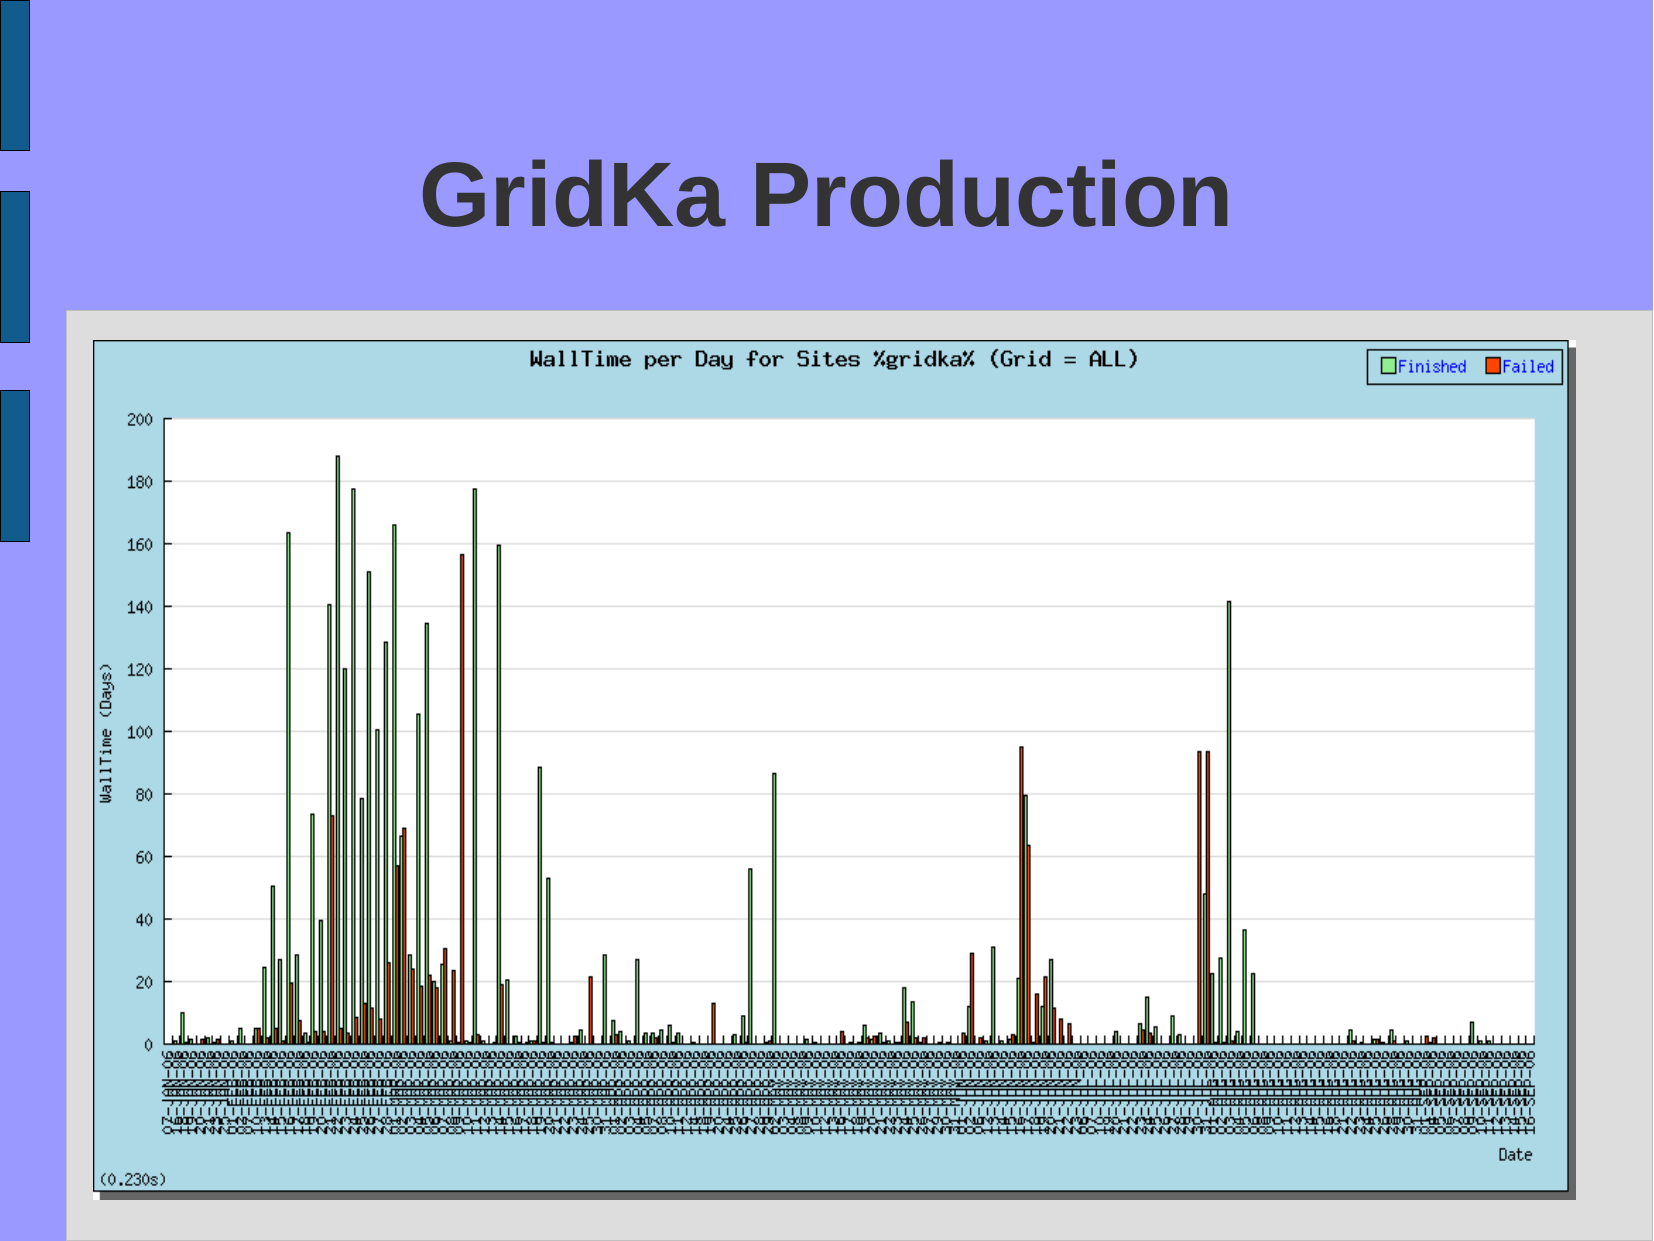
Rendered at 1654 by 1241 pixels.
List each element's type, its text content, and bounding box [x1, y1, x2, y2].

picture [93, 340, 1576, 1201]
title GridKa Production [121, 91, 1534, 299]
